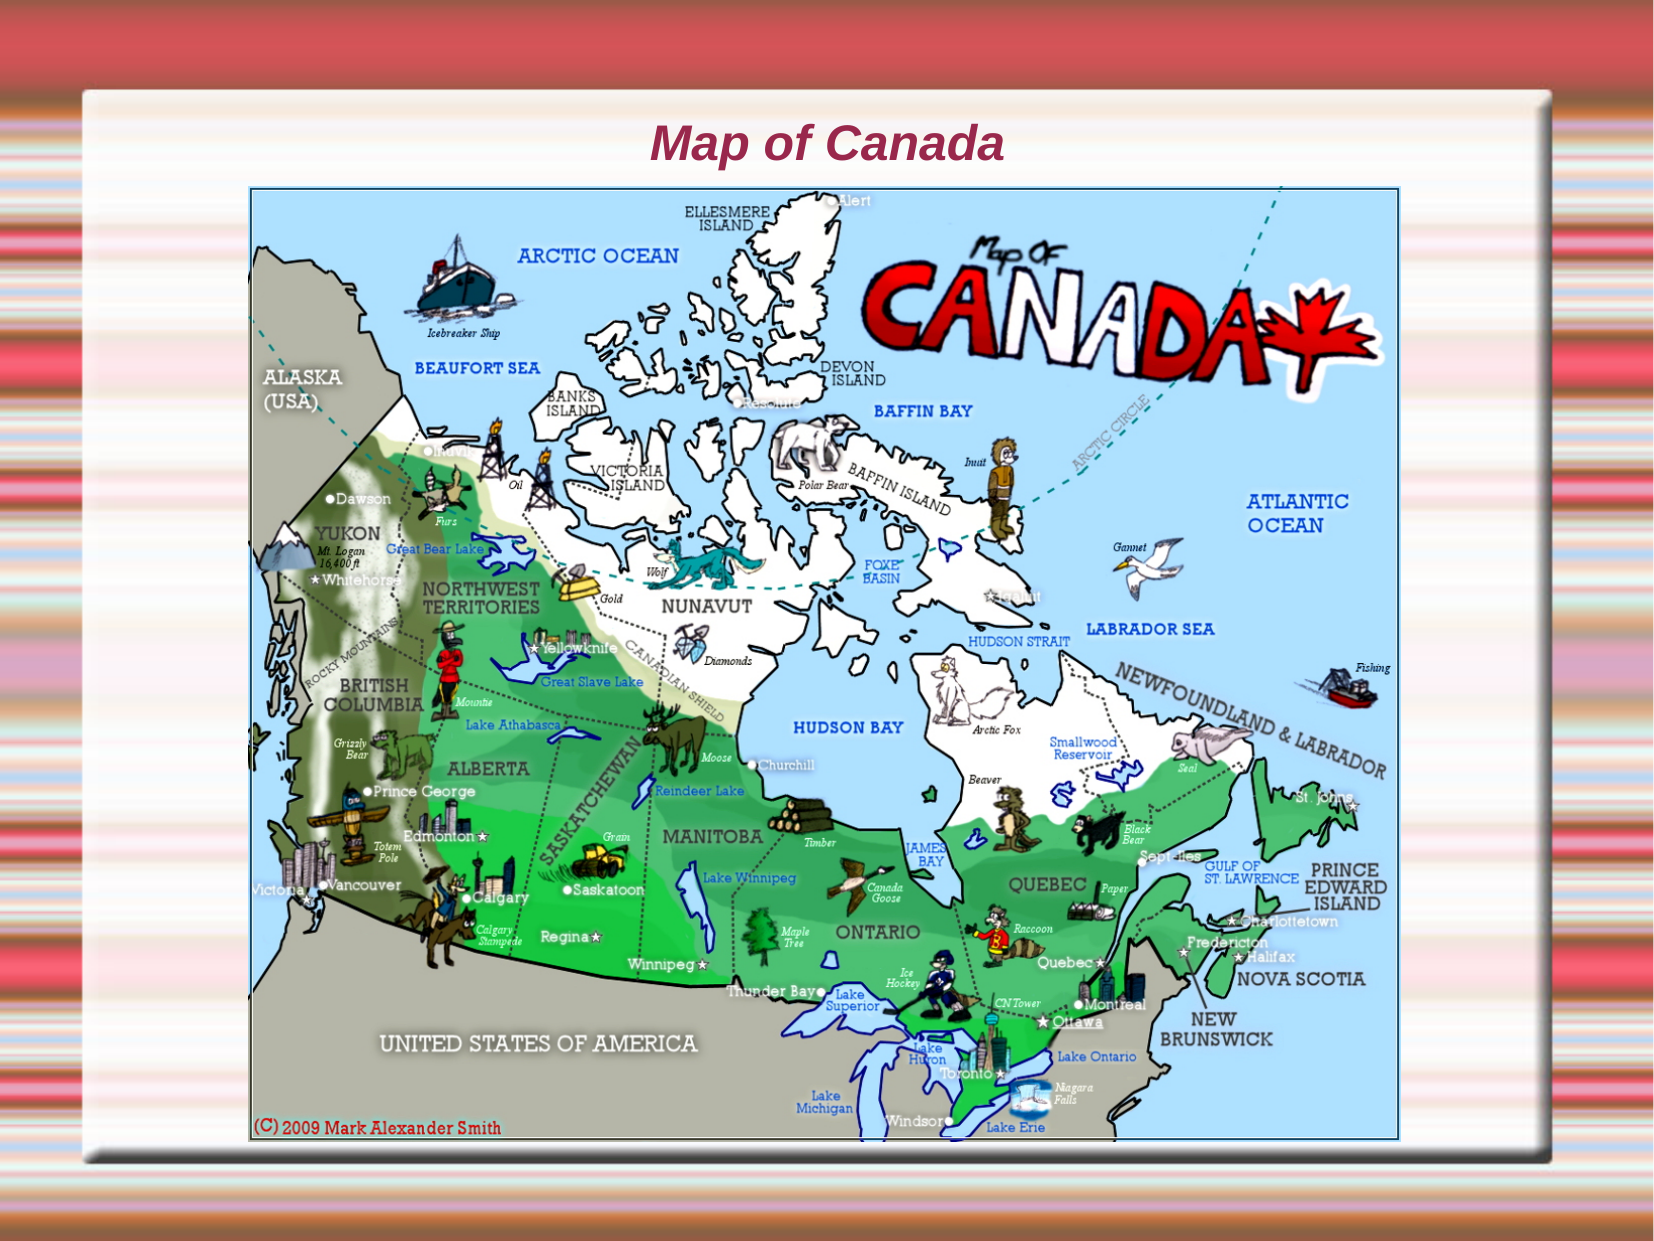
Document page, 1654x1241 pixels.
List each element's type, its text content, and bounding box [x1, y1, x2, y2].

picture [0, 0, 1654, 1241]
title Map of Canada [121, 50, 1534, 237]
